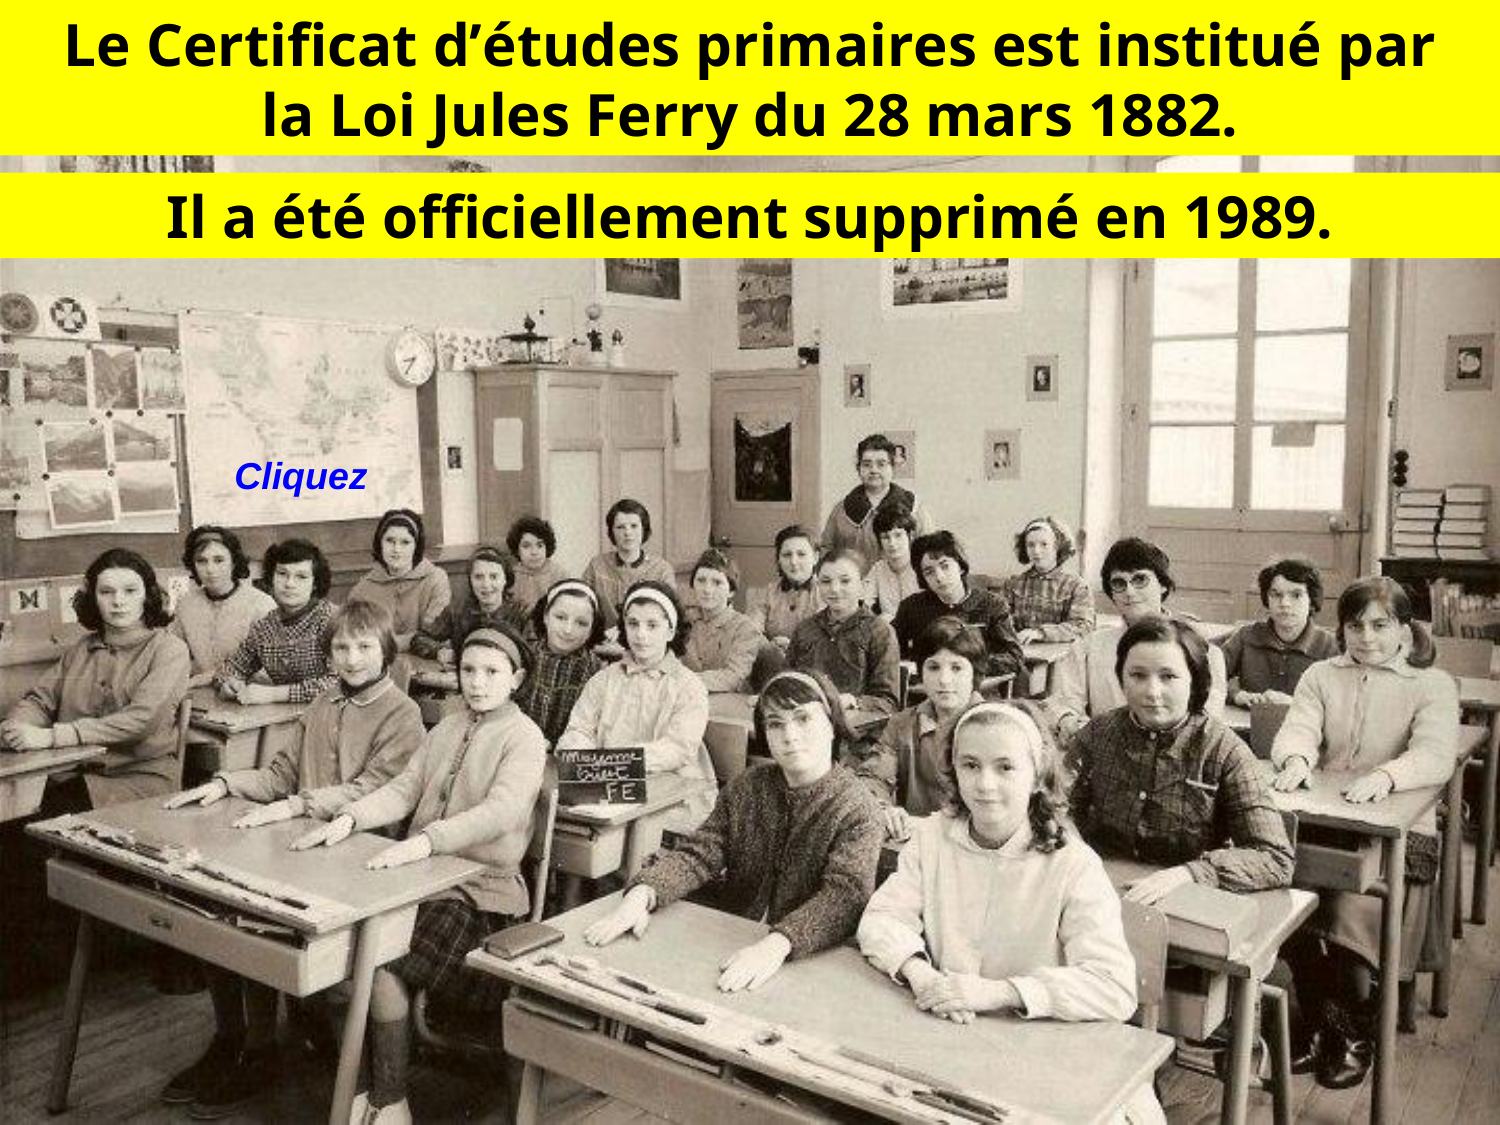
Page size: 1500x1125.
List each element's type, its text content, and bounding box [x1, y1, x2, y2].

picture [0, 259, 1500, 1125]
picture [0, 156, 1500, 172]
text_box Le Certificat d’études primaires est institué par la Loi Jules Ferry du 28 mars 1882. [0, 0, 1500, 156]
text_box Cliquez [183, 444, 420, 505]
text_box Il a été officiellement supprimé en 1989. [0, 172, 1500, 259]
